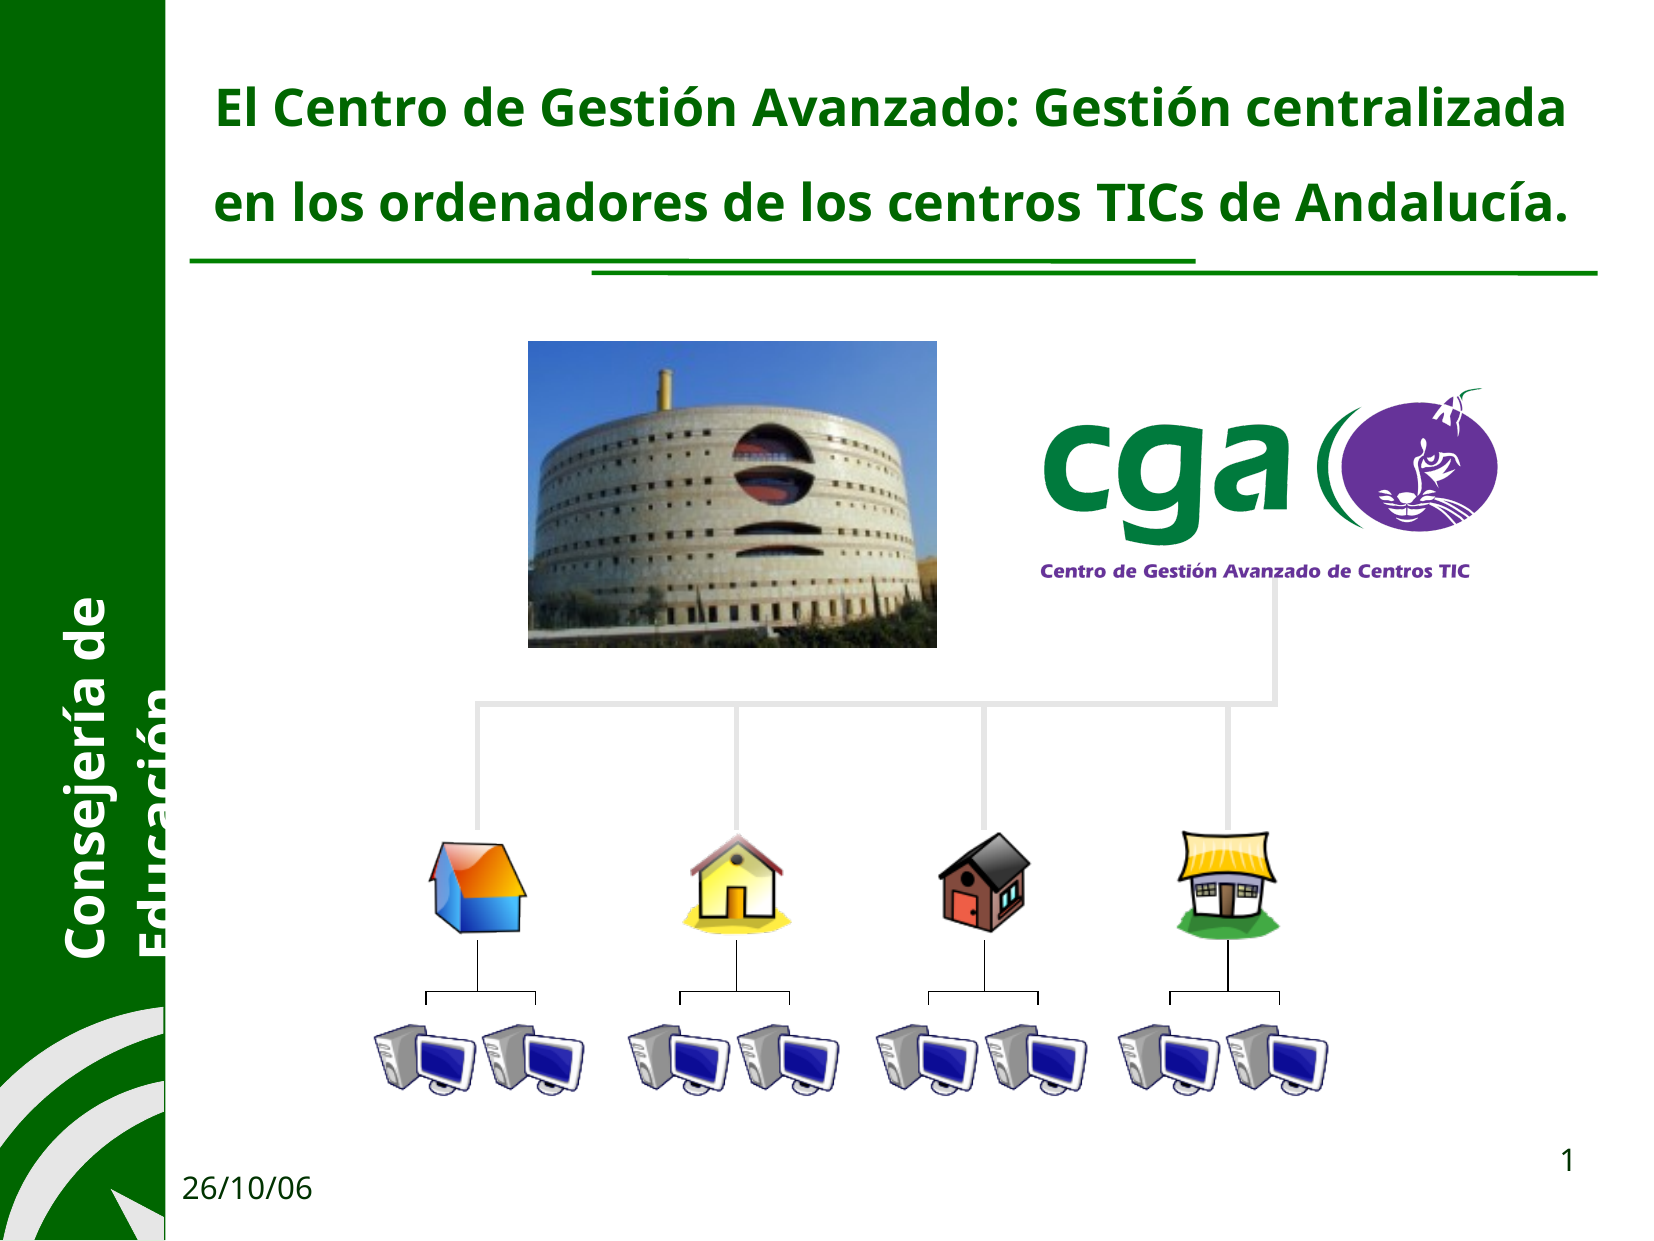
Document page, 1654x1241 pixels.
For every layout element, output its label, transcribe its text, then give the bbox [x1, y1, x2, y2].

picture [681, 830, 792, 941]
picture [1115, 1005, 1333, 1114]
picture [1173, 830, 1283, 941]
picture [528, 341, 937, 648]
picture [929, 830, 1040, 941]
title El Centro de Gestión Avanzado: Gestión centralizada en los ordenadores de los centros TICs de Andalucía. [189, 46, 1595, 238]
picture [873, 1005, 1092, 1114]
picture [1038, 388, 1511, 578]
picture [422, 830, 533, 941]
picture [625, 1005, 844, 1114]
picture [371, 1005, 589, 1114]
